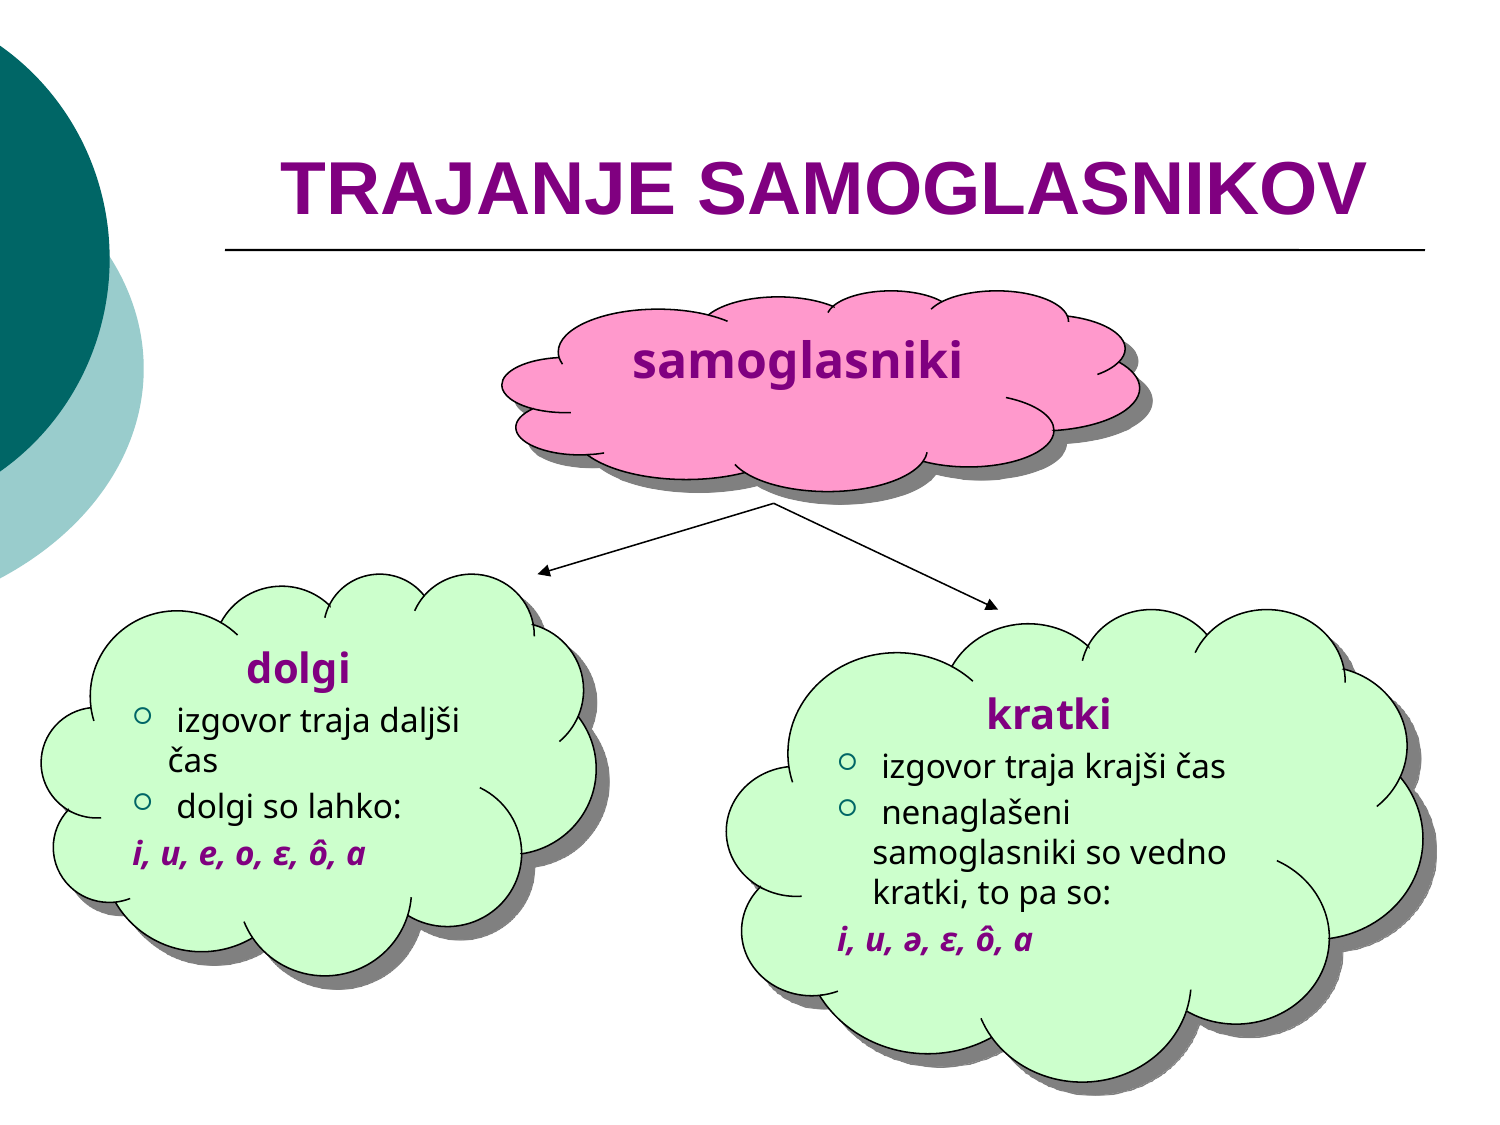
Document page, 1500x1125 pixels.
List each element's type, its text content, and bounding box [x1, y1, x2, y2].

text_box dolgi izgovor traja daljši čas dolgi so lahko: i, u, e, o, ε, ô, a [41, 574, 597, 976]
text_box samoglasniki [501, 290, 1140, 492]
title TRAJANJE SAMOGLASNIKOV [224, 49, 1425, 237]
text_box kratki izgovor traja krajši čas nenaglašeni samoglasniki so vedno kratki, to pa so: i, u, ә, ε, ô, a [726, 609, 1423, 1083]
